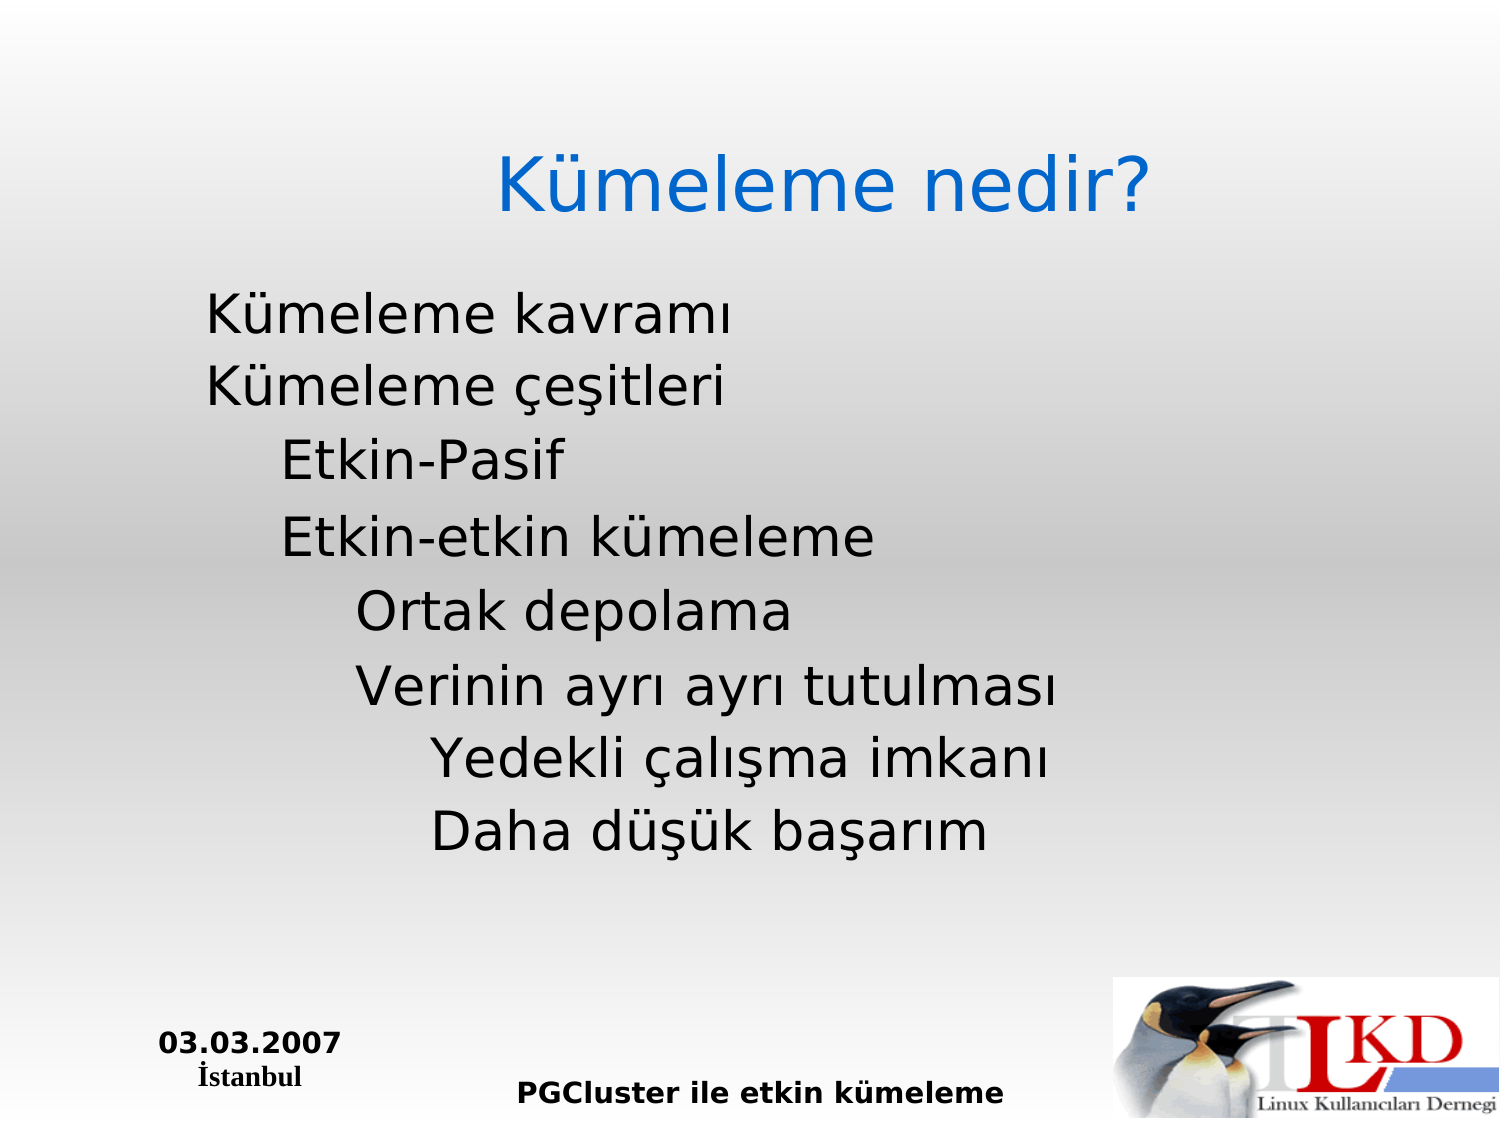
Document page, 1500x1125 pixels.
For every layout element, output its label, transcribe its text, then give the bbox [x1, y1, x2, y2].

text_box [202, 415, 1491, 1023]
list Kümeleme kavramı Kümeleme çeşitleri Etkin-Pasif Etkin-etkin kümeleme Ortak depolama Verinin ayrı ayrı tutulması Yedekli çalışma imkanı Daha düşük başarım [190, 280, 1416, 878]
title Kümeleme nedir? [224, 49, 1425, 237]
picture [1113, 977, 1499, 1118]
